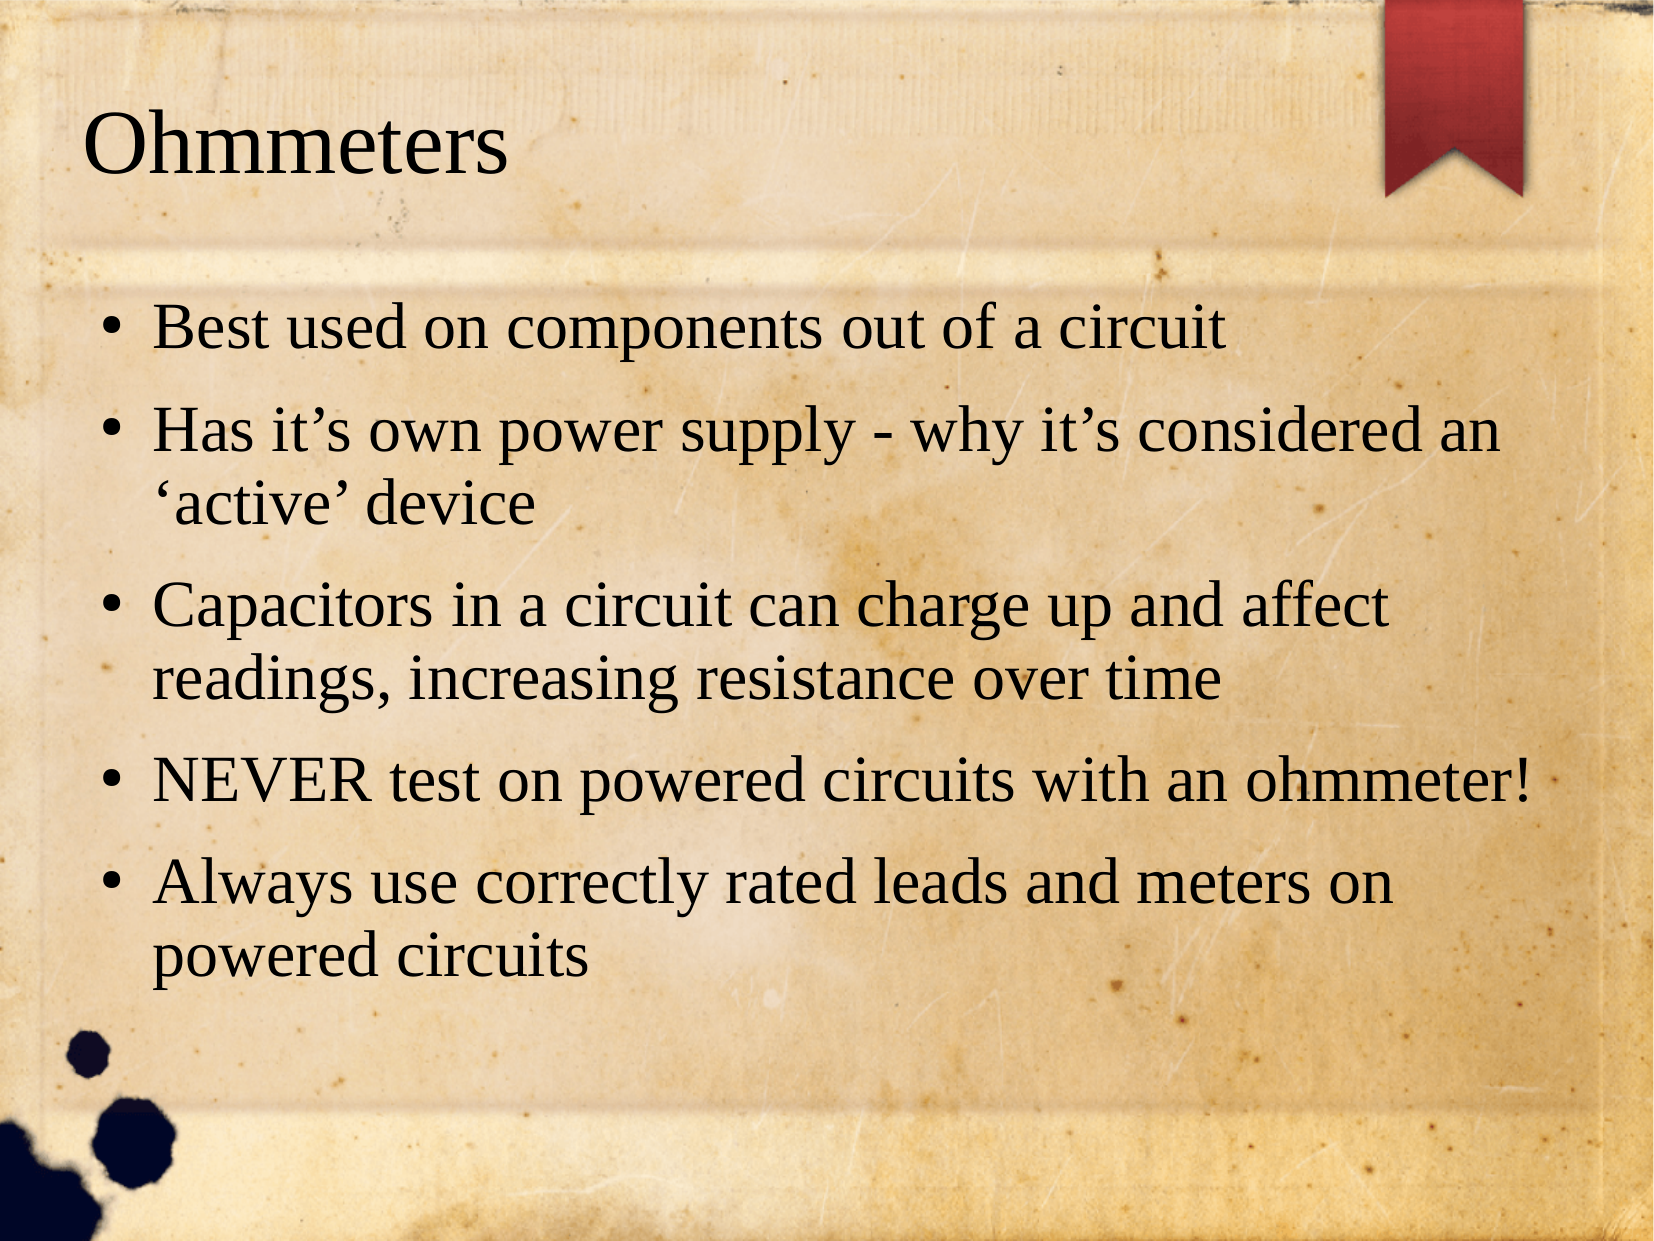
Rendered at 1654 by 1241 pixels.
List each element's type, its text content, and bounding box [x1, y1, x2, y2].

picture [0, 0, 1654, 1241]
list Best used on components out of a circuit Has it’s own power supply - why it’s considered an ‘active’ device Capacitors in a circuit can charge up and affect readings, increasing resistance over time NEVER test on powered circuits with an ohmmeter! Always use correctly rated leads and meters on powered circuits [82, 290, 1538, 1010]
title Ohmmeters [82, 49, 1347, 237]
